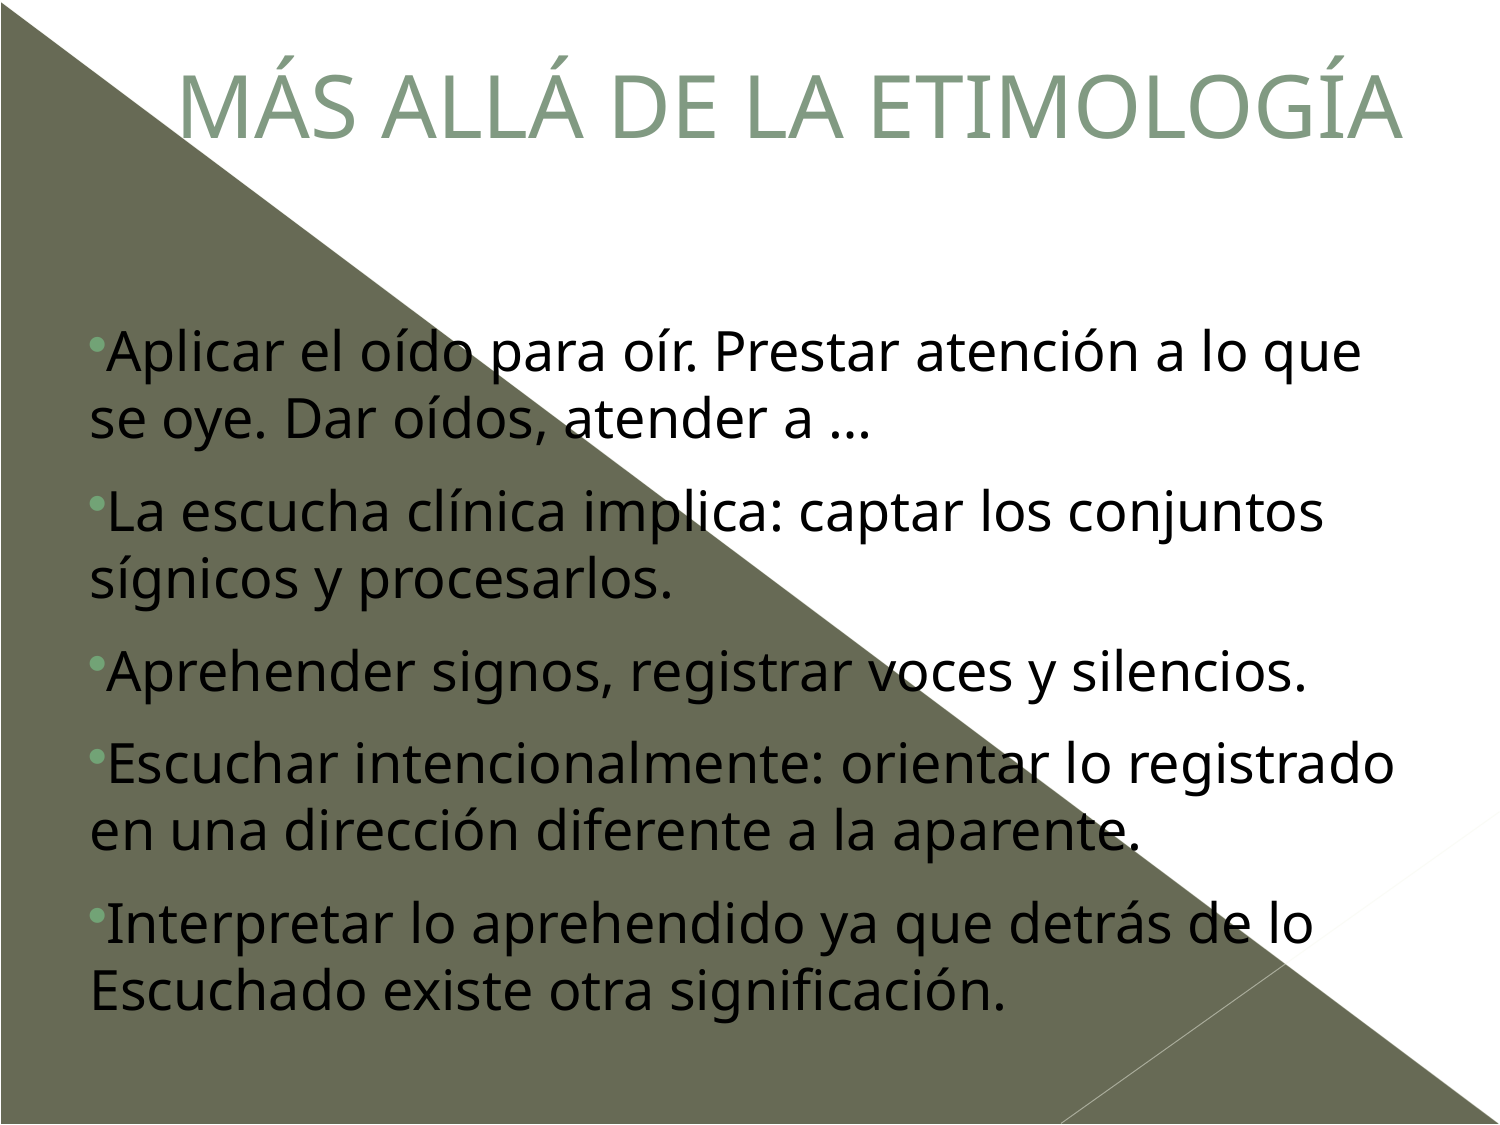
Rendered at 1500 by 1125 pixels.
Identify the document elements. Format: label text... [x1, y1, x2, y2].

list Aplicar el oído para oír. Prestar atención a lo que se oye. Dar oídos, atender a … La escucha clínica implica: captar los conjuntos sígnicos y procesarlos. Aprehender signos, registrar voces y silencios. Escuchar intencionalmente: orientar lo registrado en una dirección diferente a la aparente. Interpretar lo aprehendido ya que detrás de lo Escuchado existe otra significación. [75, 308, 1425, 1059]
title MÁS ALLÁ DE LA ETIMOLOGÍA [75, 43, 1425, 274]
